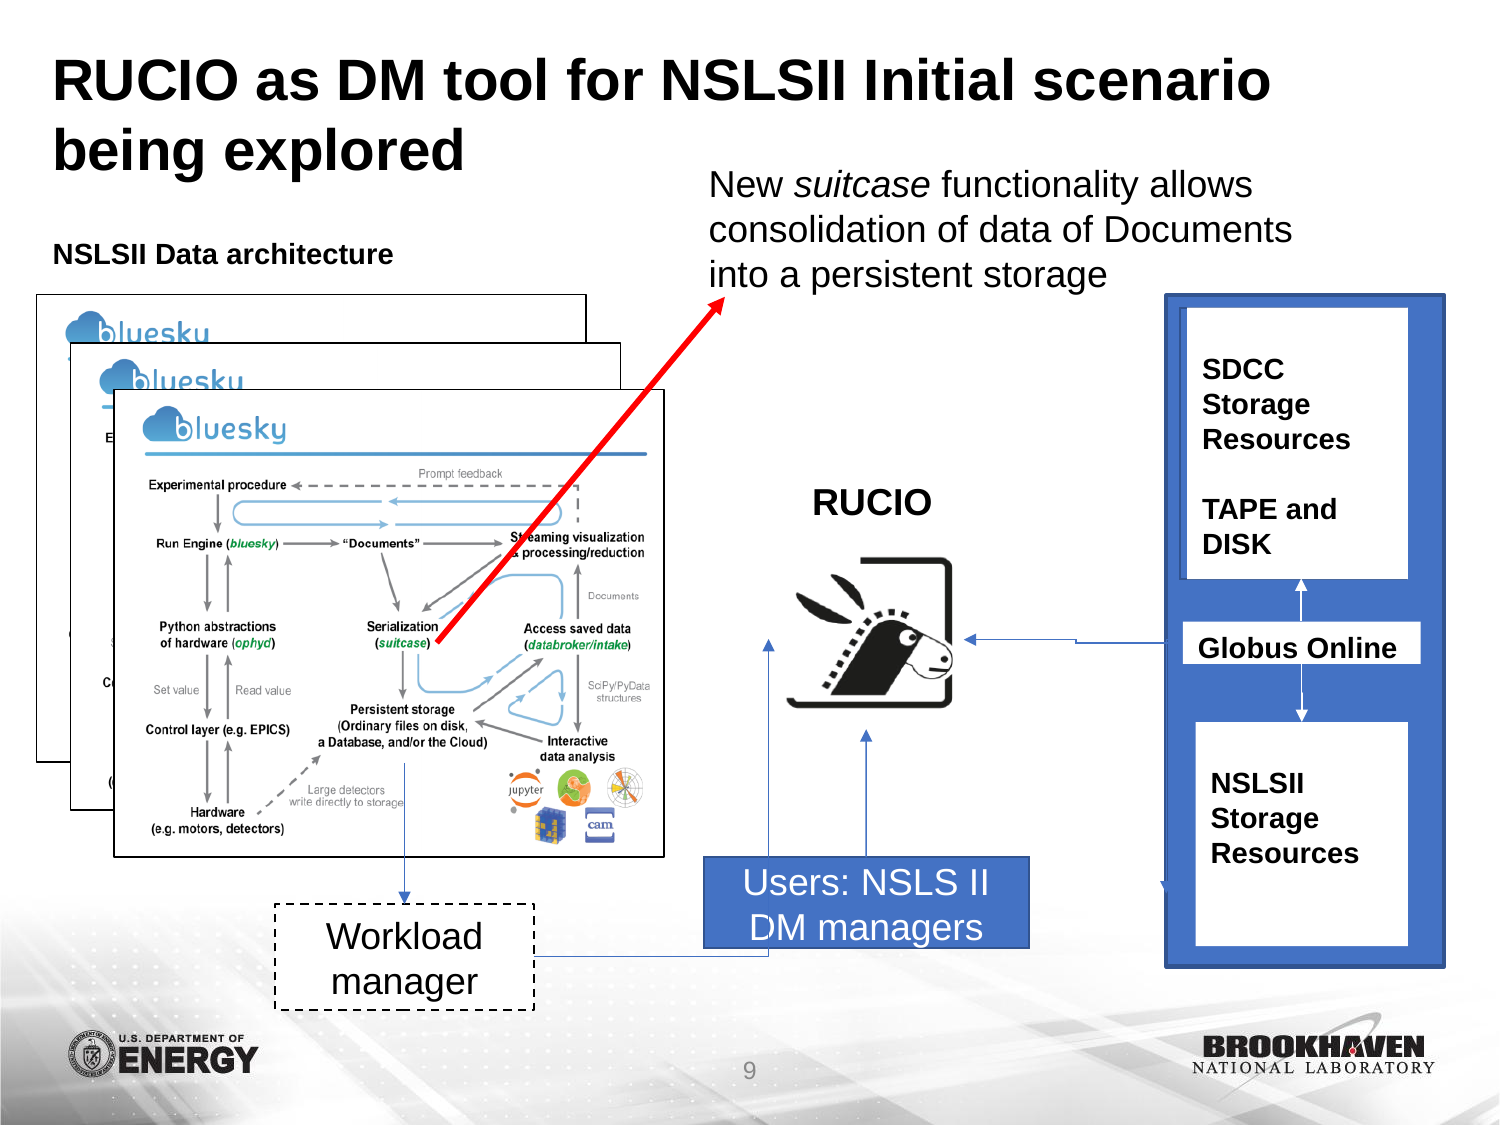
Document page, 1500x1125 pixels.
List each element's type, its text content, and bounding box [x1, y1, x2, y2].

text_box RUCIO [797, 469, 956, 531]
text_box NSLSII Storage Resources [1195, 722, 1408, 947]
text_box Workload manager [275, 904, 534, 1011]
text_box New suitcase functionality allows consolidation of data of Documents into a persistent storage [693, 152, 1322, 319]
picture [0, 0, 1500, 1125]
text_box SDCC Storage Resources TAPE and DISK [1187, 307, 1408, 580]
text_box NSLSII Data architecture [38, 227, 552, 278]
text_box RUCIO as DM tool for NSLSII Initial scenario being explored [37, 34, 1404, 186]
text_box Users: NSLS II DM managers [769, 857, 1029, 949]
text_box [1166, 307, 1300, 639]
text_box Users: NSLS II DM managers [703, 857, 768, 949]
text_box [1166, 295, 1445, 967]
text_box Globus Online [1182, 621, 1421, 664]
text_box <number> [581, 1039, 919, 1100]
